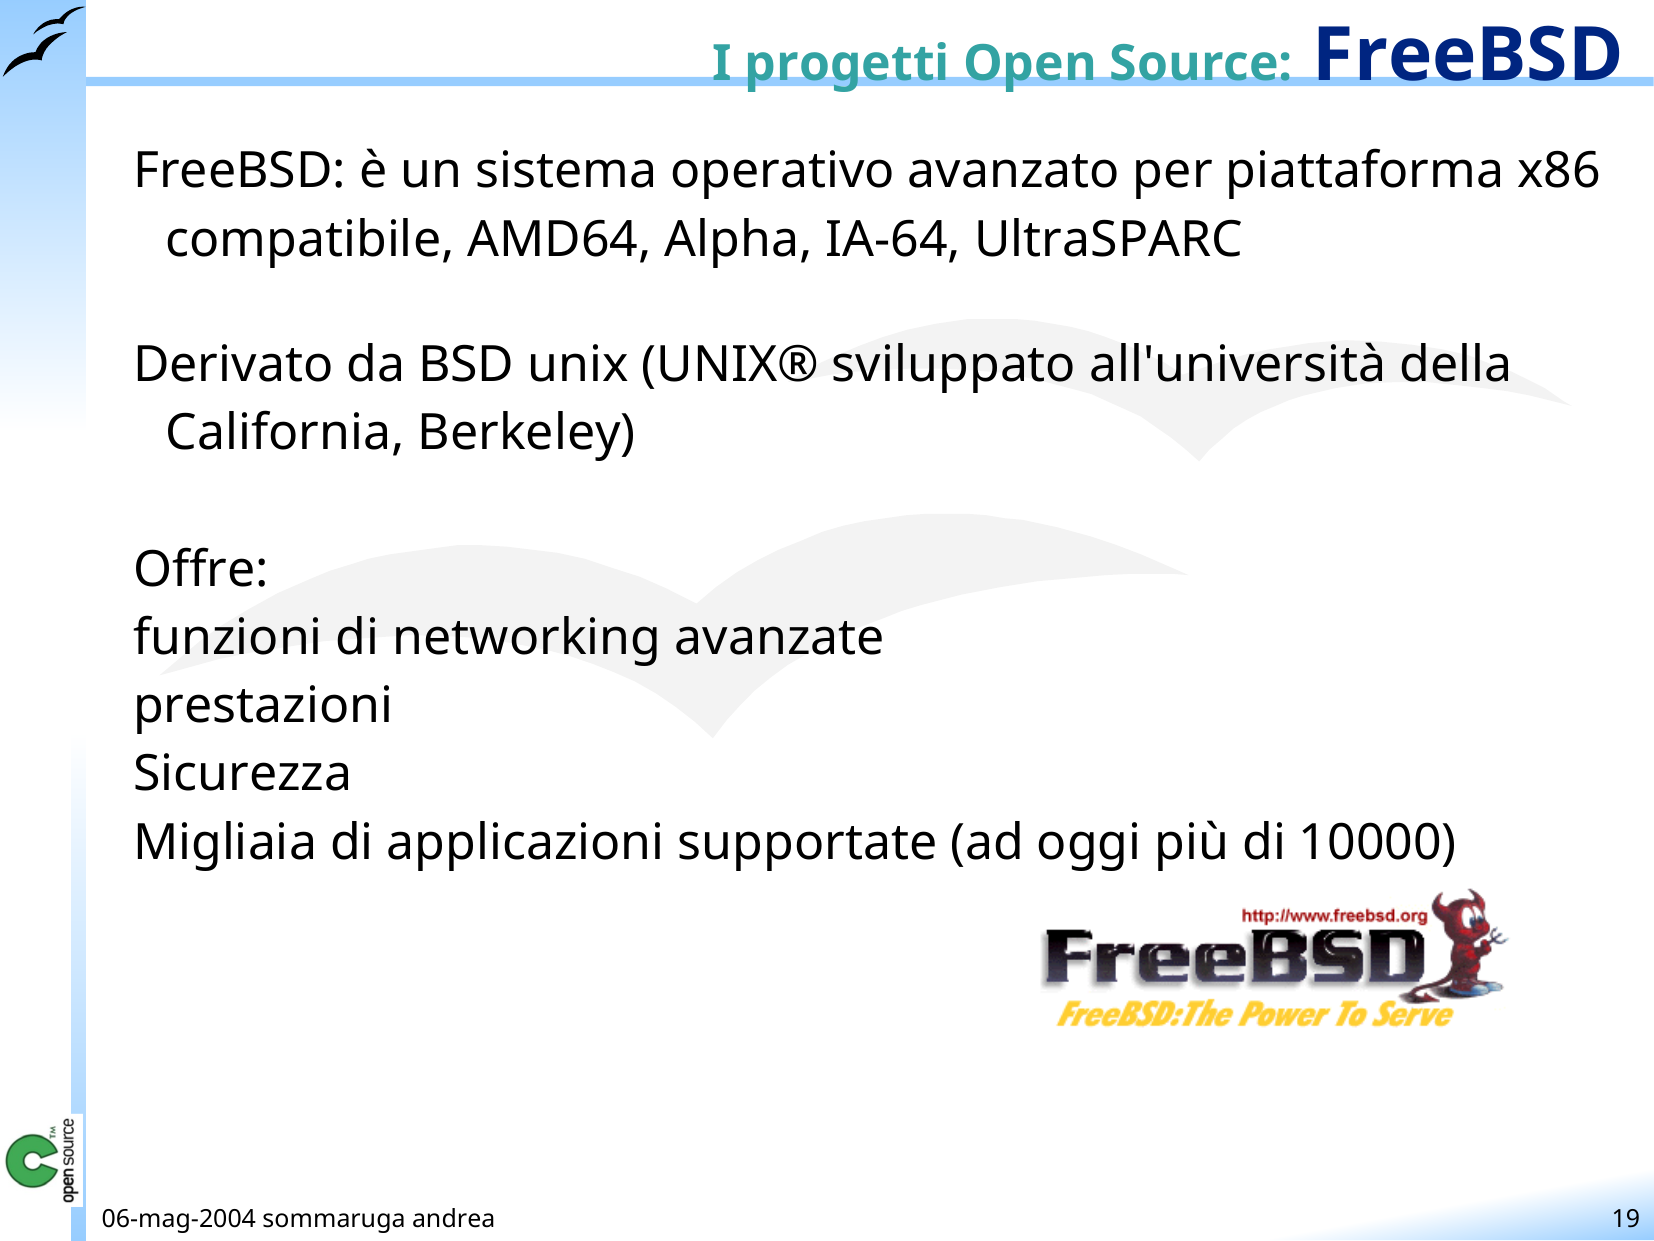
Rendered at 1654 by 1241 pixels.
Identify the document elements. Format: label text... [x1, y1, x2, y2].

picture [1033, 886, 1512, 1034]
title I progetti Open Source: FreeBSD [85, 0, 1654, 104]
list FreeBSD: è un sistema operativo avanzato per piattaforma x86 compatibile, AMD64, Alpha, IA-64, UltraSPARC Derivato da BSD unix (UNIX® sviluppato all'università della California, Berkeley) Offre: funzioni di networking avanzate prestazioni Sicurezza Migliaia di applicazioni supportate (ad oggi più di 10000) [85, 134, 1628, 1163]
picture [1, 1115, 83, 1207]
